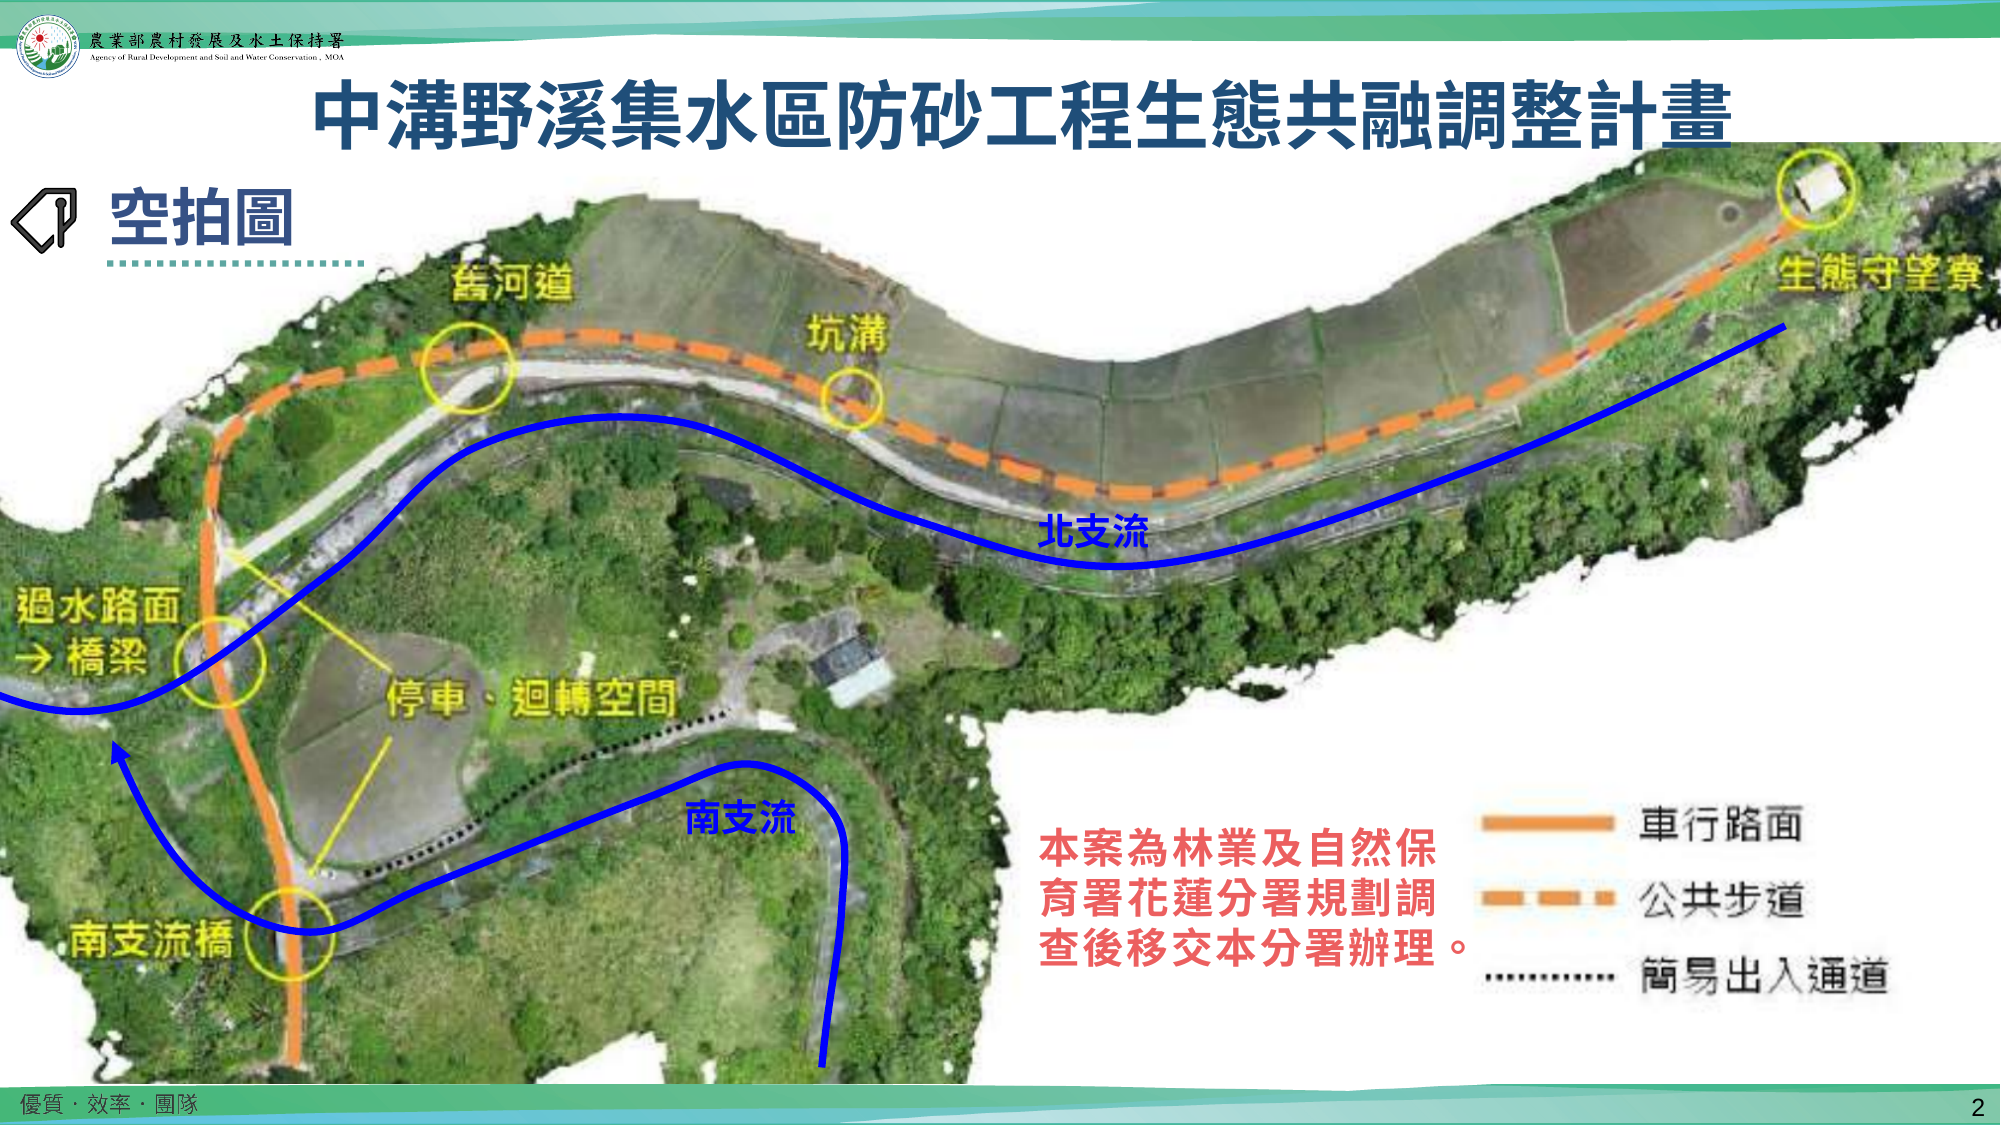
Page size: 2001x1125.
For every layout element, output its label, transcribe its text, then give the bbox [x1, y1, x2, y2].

text_box [0, 180, 328, 278]
slide_number <編號> [1550, 1084, 2000, 1125]
picture [0, 0, 2001, 1125]
text_box 北支流 [1022, 500, 1165, 561]
text_box 空拍圖 [93, 170, 328, 261]
text_box 南支流 [669, 786, 812, 847]
text_box 本案為林業及自然保育署花蓮分署規劃調查後移交本分署辦理。 [1023, 813, 1453, 979]
text_box 中溝野溪集水區防砂工程生態共融調整計畫 [18, 16, 2000, 166]
